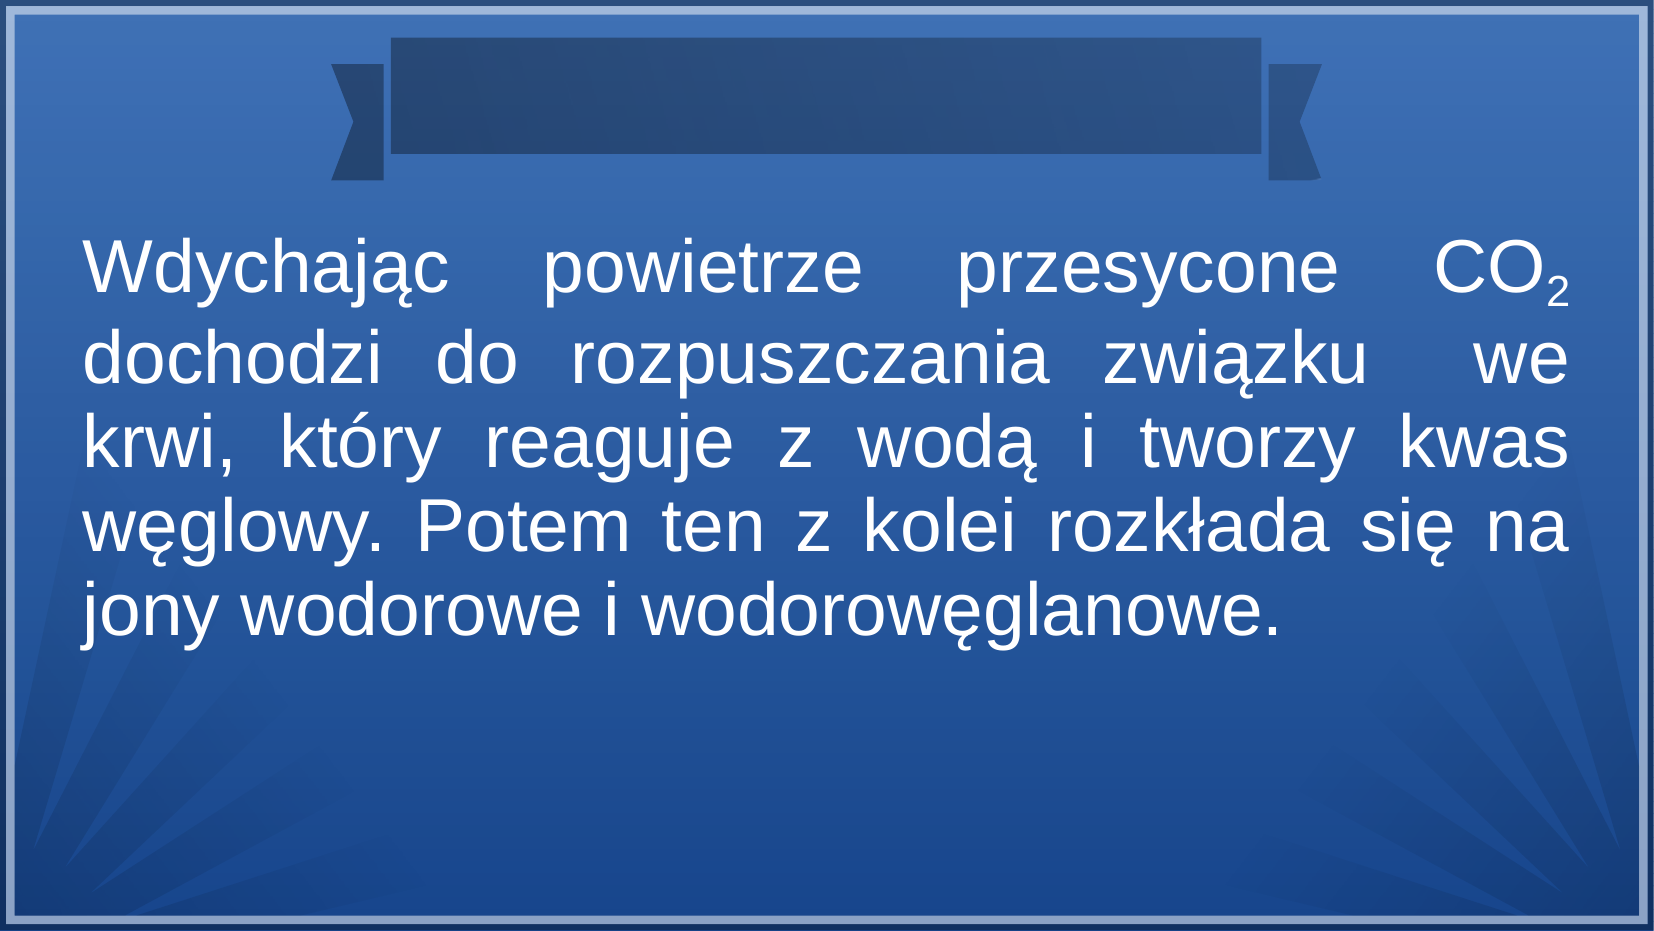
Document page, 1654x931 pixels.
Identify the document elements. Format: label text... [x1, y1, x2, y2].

list Wdychając powietrze przesycone CO2 dochodzi do rozpuszczania związku we krwi, który reaguje z wodą i tworzy kwas węglowy. Potem ten z kolei rozkłada się na jony wodorowe i wodorowęglanowe. [82, 224, 1571, 848]
